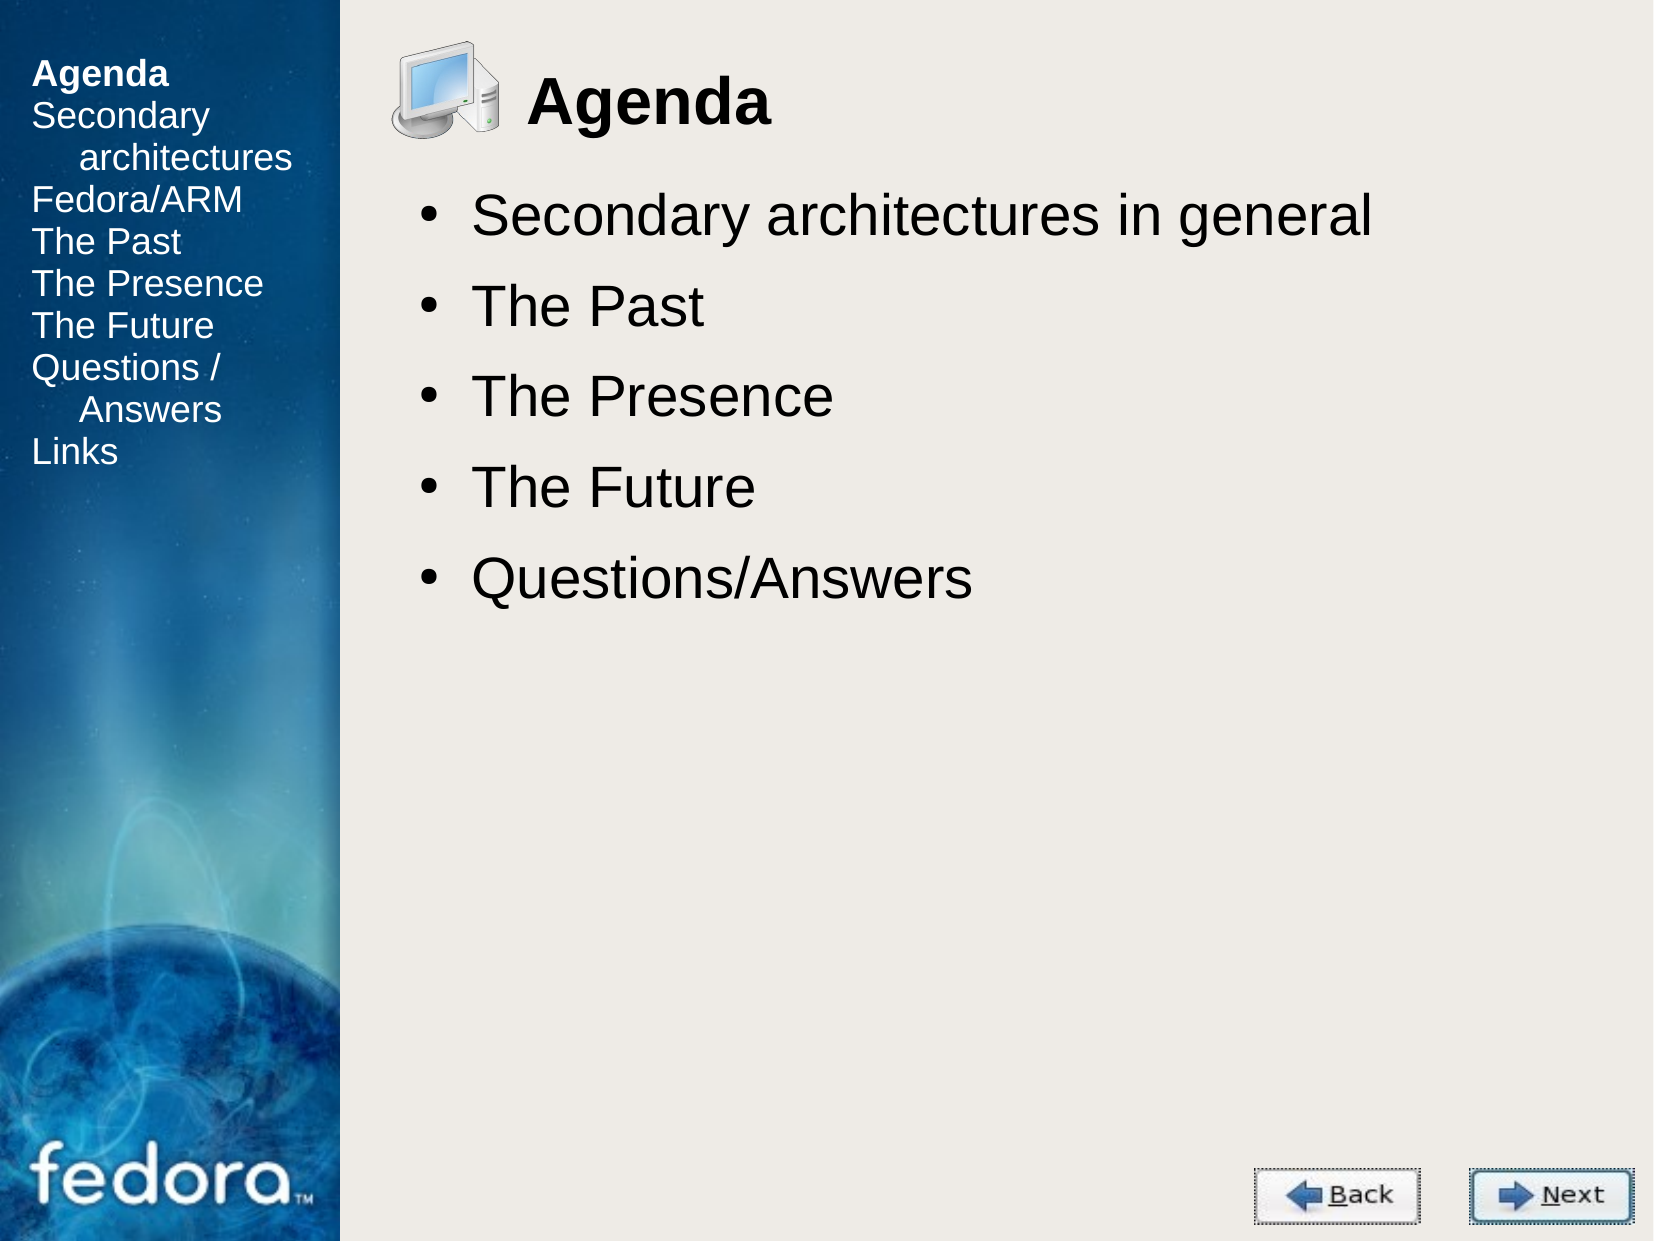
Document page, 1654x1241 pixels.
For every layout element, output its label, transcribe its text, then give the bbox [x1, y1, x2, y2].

list Secondary architectures in general The Past The Presence The Future Questions/Answers [400, 182, 1617, 1096]
picture [0, 0, 1654, 1241]
text_box Agenda Secondary architectures Fedora/ARM The Past The Presence The Future Questions / Answers Links [16, 45, 330, 481]
text_box Agenda [511, 56, 1316, 147]
